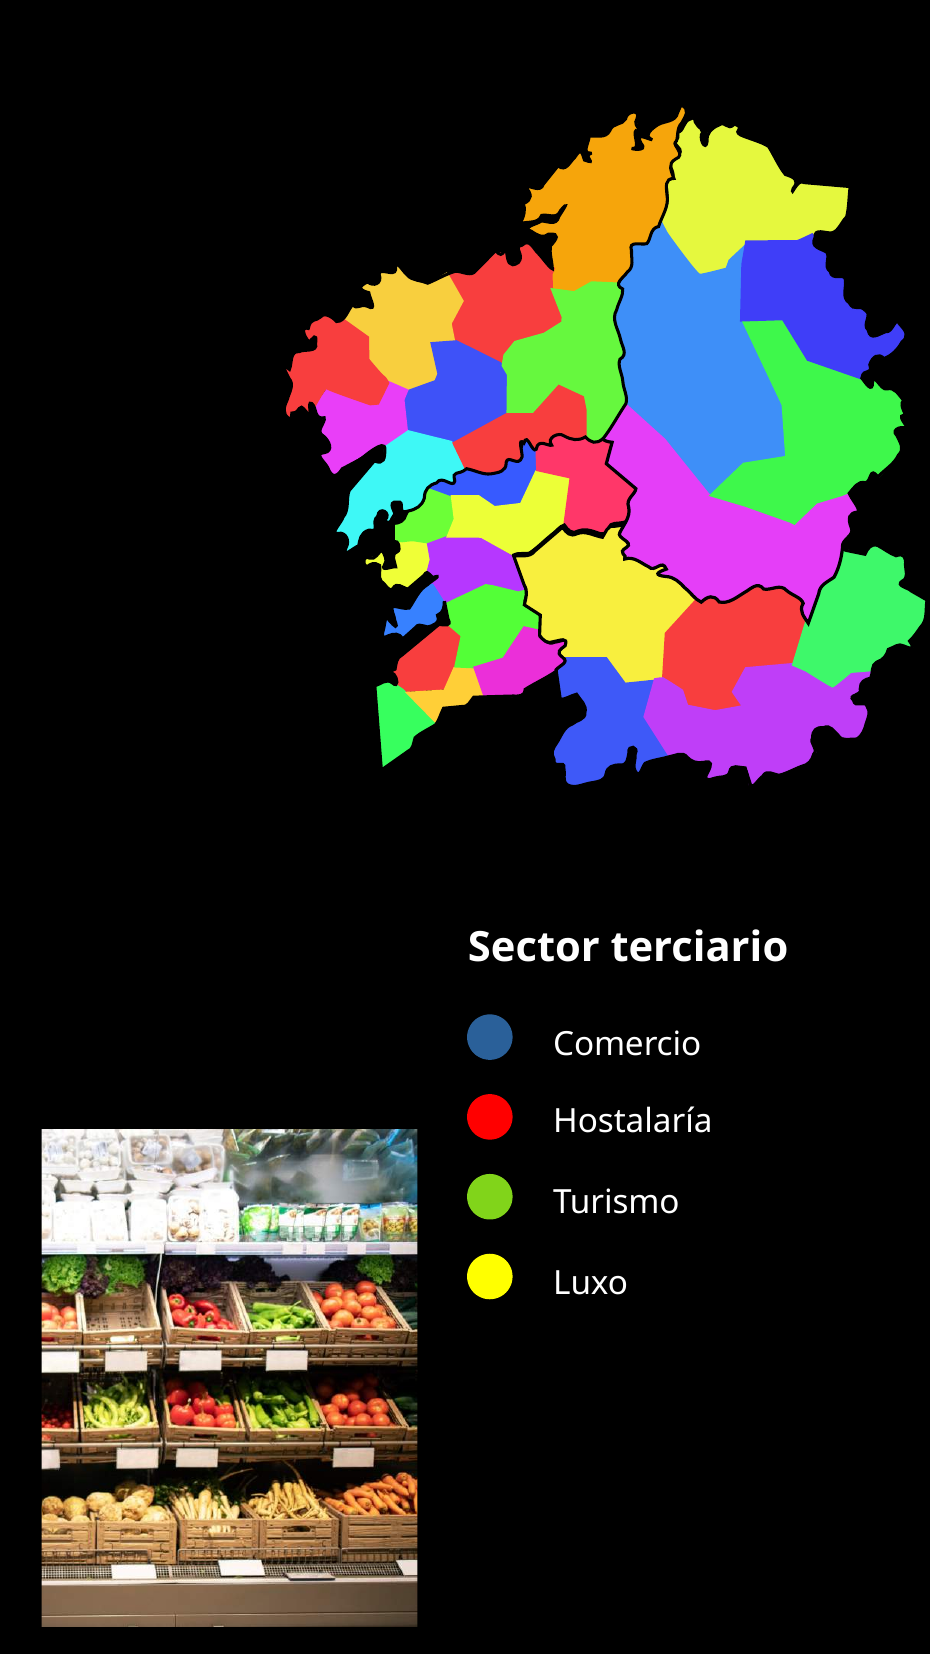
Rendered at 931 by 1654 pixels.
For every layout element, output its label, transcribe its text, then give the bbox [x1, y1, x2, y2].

text_box [467, 1094, 513, 1140]
text_box Hostalaría [538, 1089, 772, 1150]
text_box [467, 1173, 513, 1220]
picture [41, 1129, 418, 1627]
text_box Comercio [538, 1012, 772, 1072]
text_box [467, 1014, 513, 1060]
text_box Luxo [538, 1251, 772, 1312]
text_box Turismo [538, 1170, 772, 1231]
text_box Sector terciario [453, 909, 837, 970]
picture [282, 103, 929, 789]
text_box [467, 1253, 513, 1300]
